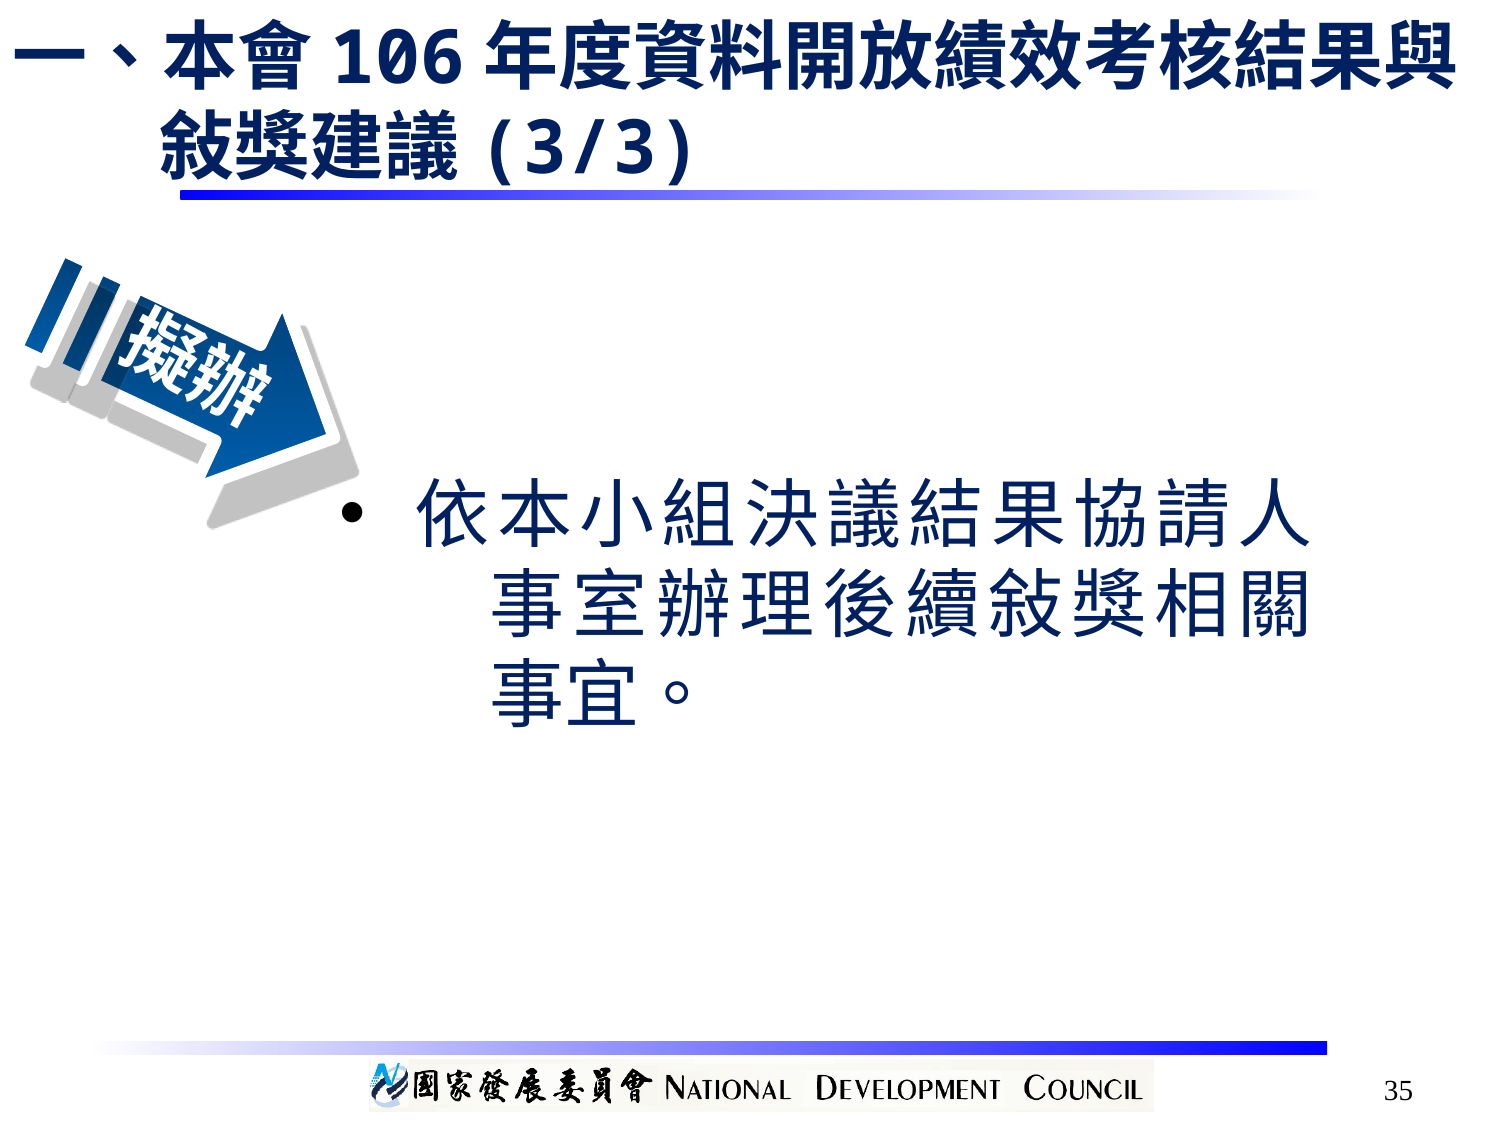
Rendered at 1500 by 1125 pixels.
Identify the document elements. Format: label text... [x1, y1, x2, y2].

text_box 依本小組決議結果協請人事室辦理後續敍獎相關事宜。 [325, 459, 1329, 744]
text_box [92, 371, 335, 490]
text_box [16, 249, 91, 362]
text_box 擬辦 [93, 276, 312, 461]
title 一、本會106年度資料開放績效考核結果與敍獎建議(3/3) [0, 1, 1496, 210]
text_box [54, 267, 129, 380]
text_box [262, 296, 308, 364]
text_box 35 [1368, 1063, 1485, 1100]
